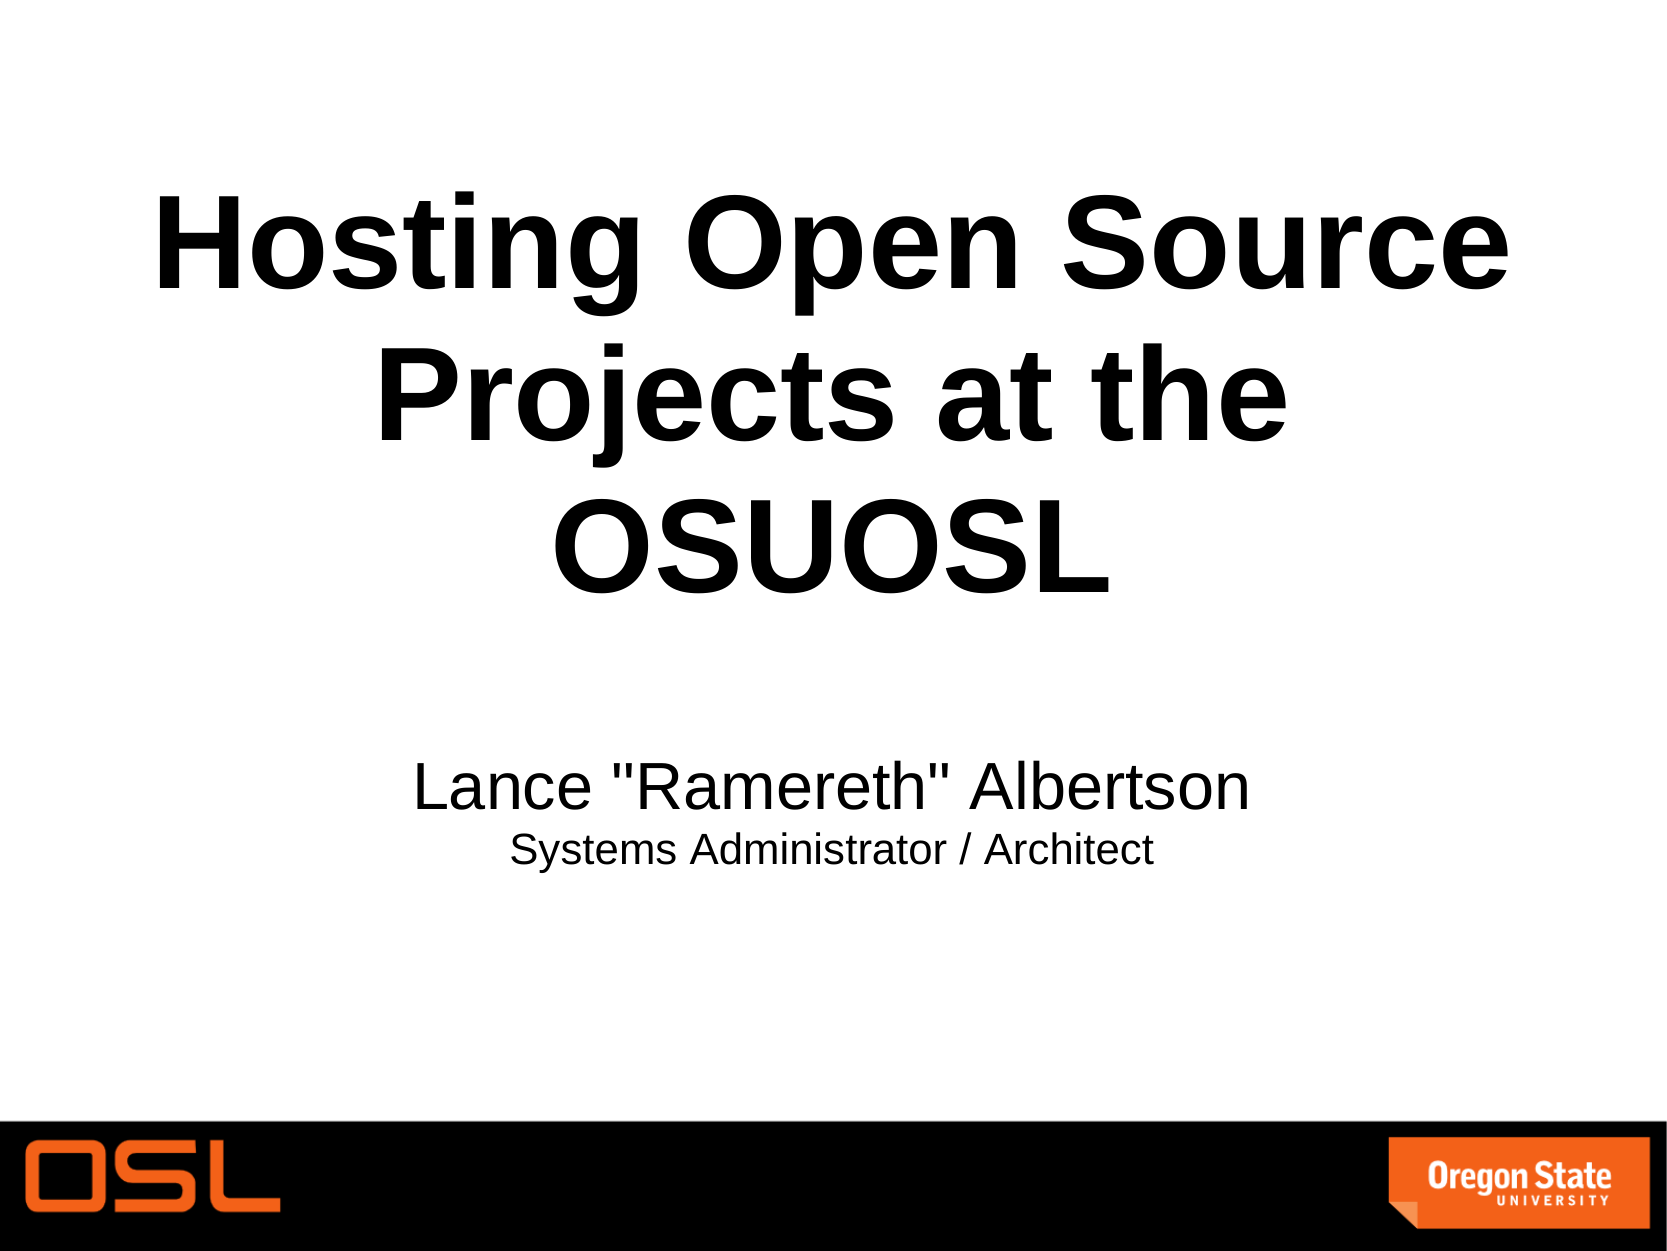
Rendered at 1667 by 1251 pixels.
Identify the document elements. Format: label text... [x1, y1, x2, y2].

picture [0, 0, 1667, 1251]
title Hosting Open Source Projects at the OSUOSL [140, 166, 1524, 642]
subtitle Lance "Ramereth" Albertson Systems Administrator / Architect [290, 748, 1374, 899]
